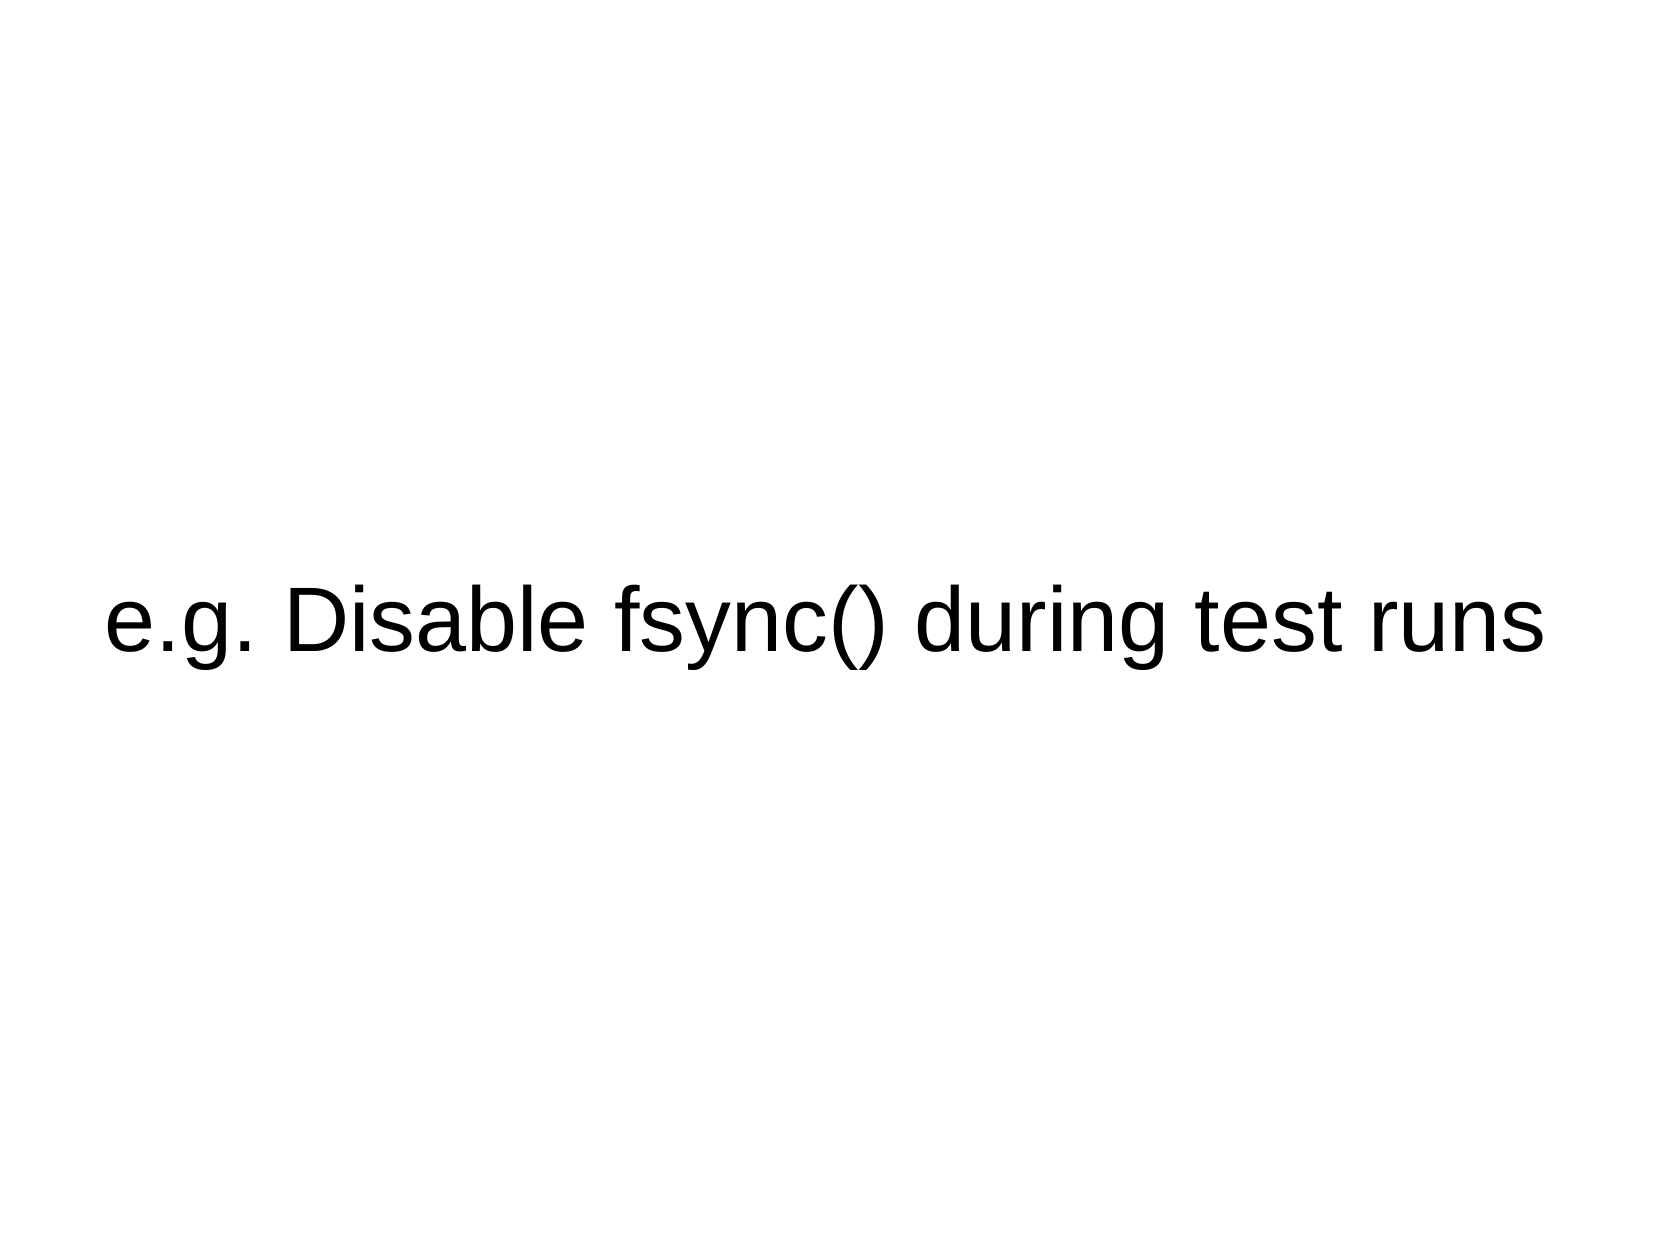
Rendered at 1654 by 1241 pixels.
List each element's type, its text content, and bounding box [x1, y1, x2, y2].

title e.g. Disable fsync() during test runs [82, 523, 1571, 717]
